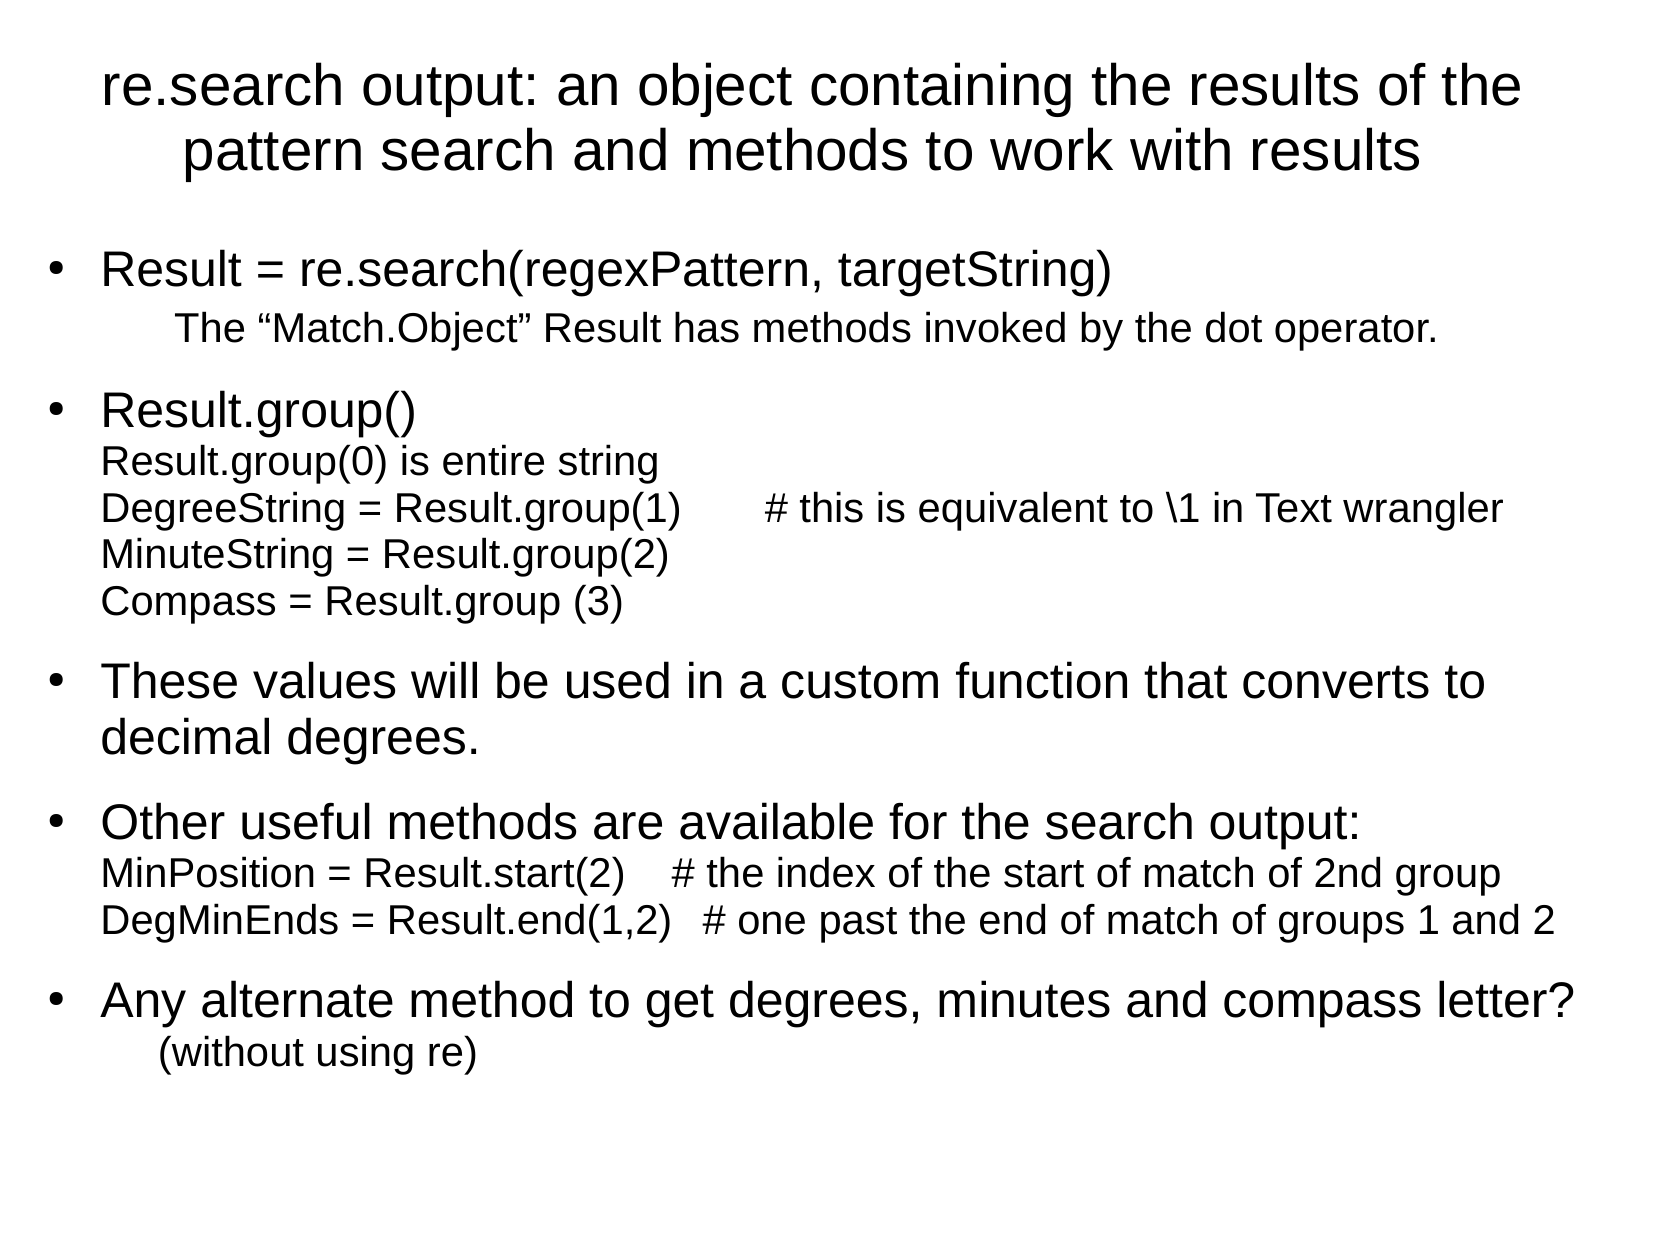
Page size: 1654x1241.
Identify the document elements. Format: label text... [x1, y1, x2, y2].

list Result = re.search(regexPattern, targetString) The “Match.Object” Result has methods invoked by the dot operator. Result.group() Result.group(0) is entire string DegreeString = Result.group(1) # this is equivalent to \1 in Text wrangler MinuteString = Result.group(2) Compass = Result.group (3) These values will be used in a custom function that converts to decimal degrees. Other useful methods are available for the search output: MinPosition = Result.start(2) # the index of the start of match of 2nd group DegMinEnds = Result.end(1,2) # one past the end of match of groups 1 and 2 Any alternate method to get degrees, minutes and compass letter? (without using re) [29, 241, 1595, 1203]
title re.search output: an object containing the results of the pattern search and methods to work with results [59, 29, 1548, 207]
